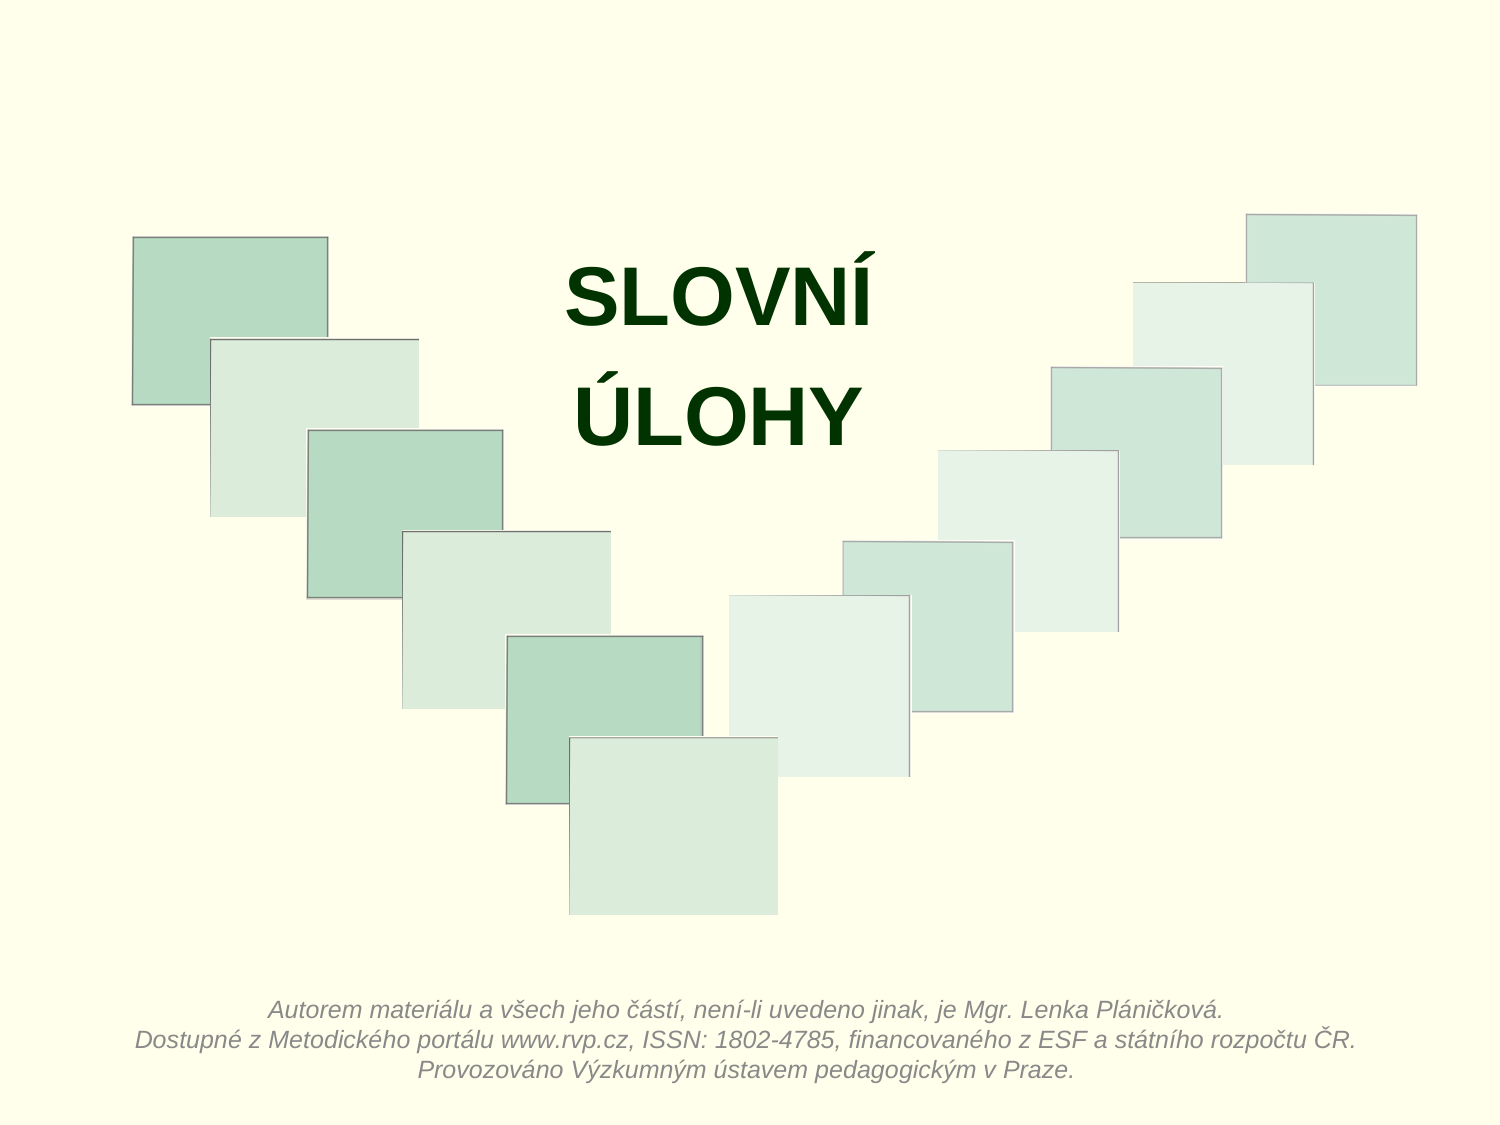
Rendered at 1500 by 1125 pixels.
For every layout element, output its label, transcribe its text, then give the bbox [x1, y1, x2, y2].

picture [131, 213, 1418, 915]
text_box SLOVNÍ ÚLOHY [86, 214, 1352, 605]
text_box Autorem materiálu a všech jeho částí, není-li uvedeno jinak, je Mgr. Lenka Pláničková. Dostupné z Metodického portálu www.rvp.cz, ISSN: 1802-4785, financovaného z ESF a státního rozpočtu ČR. Provozováno Výzkumným ústavem pedagogickým v Praze. [40, 997, 1454, 1080]
